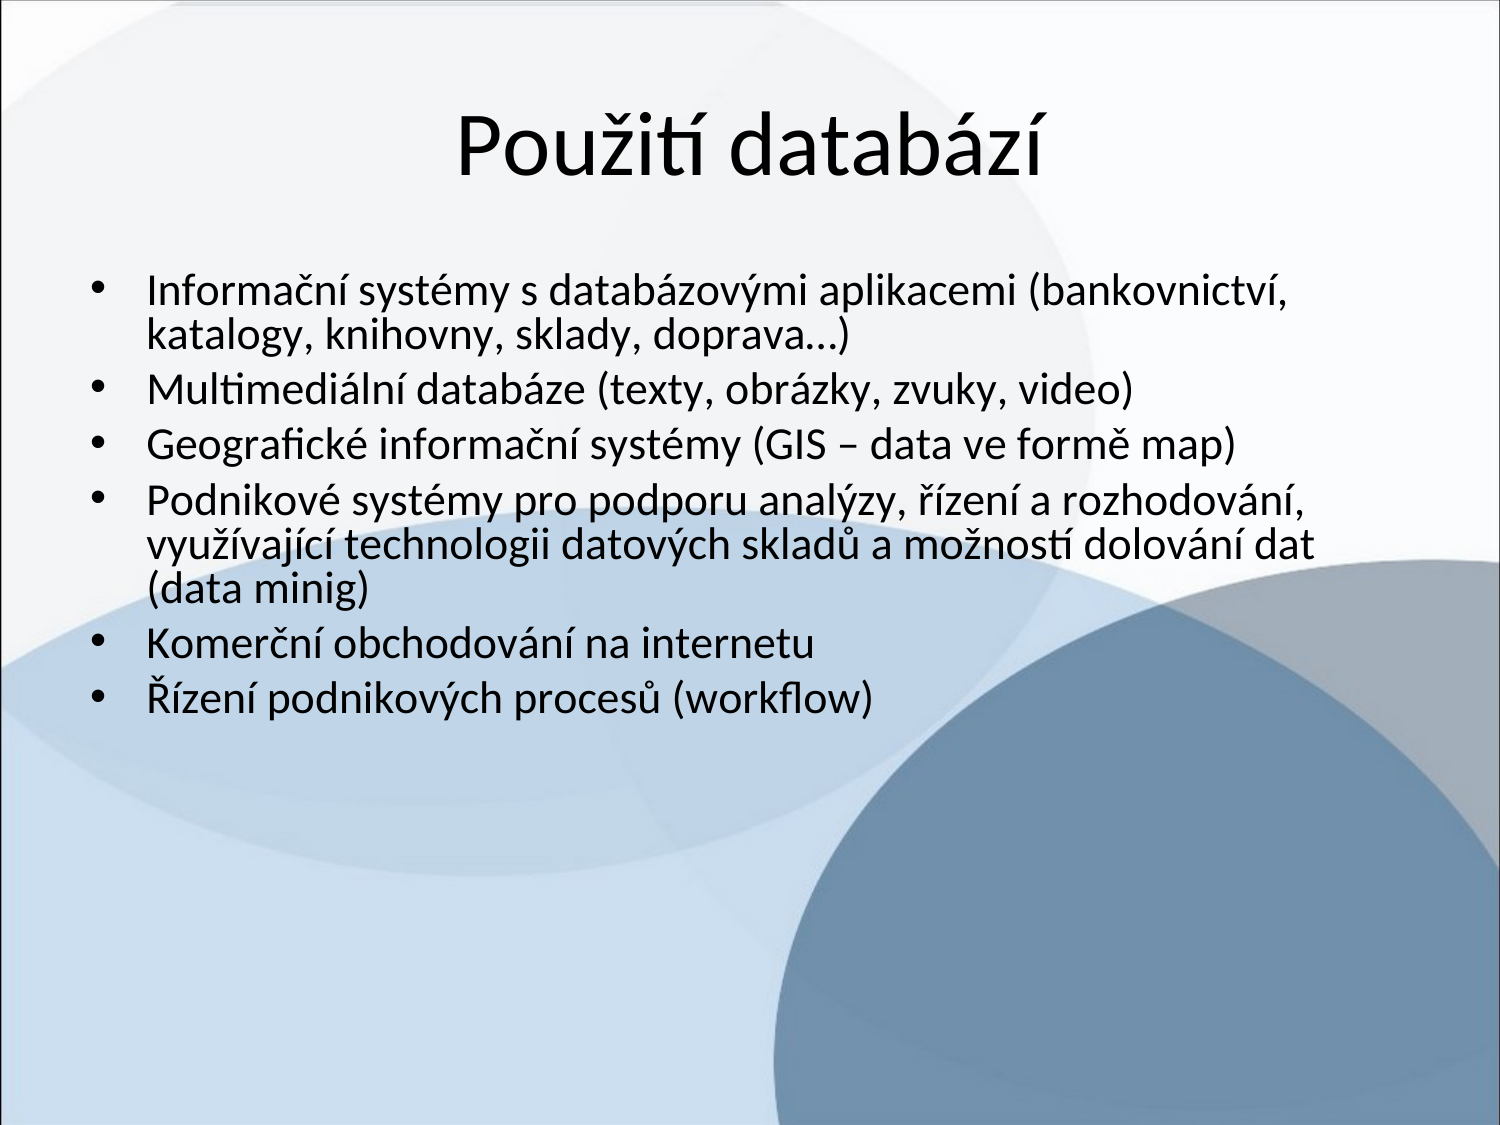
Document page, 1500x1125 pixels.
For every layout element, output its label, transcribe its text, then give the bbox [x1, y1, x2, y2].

picture [0, 0, 1500, 1125]
list Informační systémy s databázovými aplikacemi (bankovnictví, katalogy, knihovny, sklady, doprava…) Multimediální databáze (texty, obrázky, zvuky, video) Geografické informační systémy (GIS – data ve formě map) Podnikové systémy pro podporu analýzy, řízení a rozhodování, využívající technologii datových skladů a možností dolování dat (data minig) Komerční obchodování na internetu Řízení podnikových procesů (workflow) [75, 262, 1426, 788]
title Použití databází [75, 45, 1426, 233]
